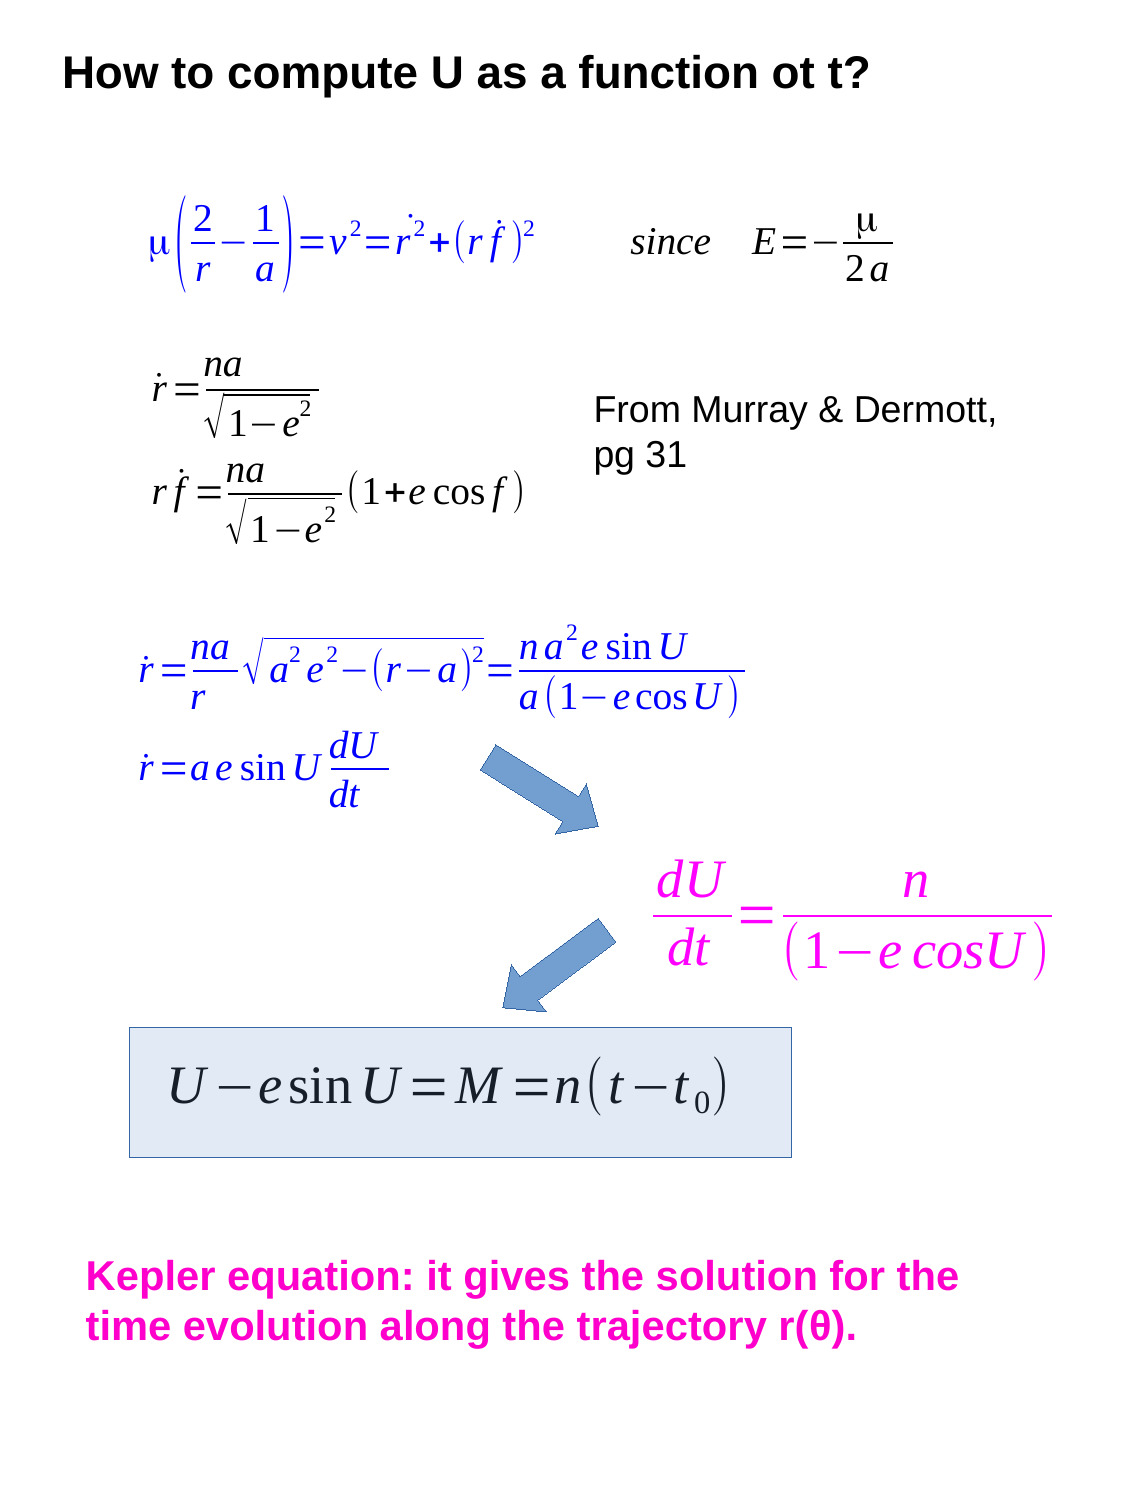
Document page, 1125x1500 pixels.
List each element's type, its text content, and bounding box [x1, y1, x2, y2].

chart [636, 850, 1067, 984]
text_box Kepler equation: it gives the solution for the time evolution along the trajectory r(θ). [70, 1241, 981, 1357]
text_box From Murray & Dermott, pg 31 [578, 377, 1016, 483]
chart [128, 618, 757, 816]
chart [137, 192, 905, 296]
text_box [480, 744, 599, 835]
text_box [129, 1027, 792, 1158]
text_box [502, 918, 616, 1012]
text_box How to compute U as a function ot t? [47, 35, 1016, 106]
chart [141, 342, 534, 551]
